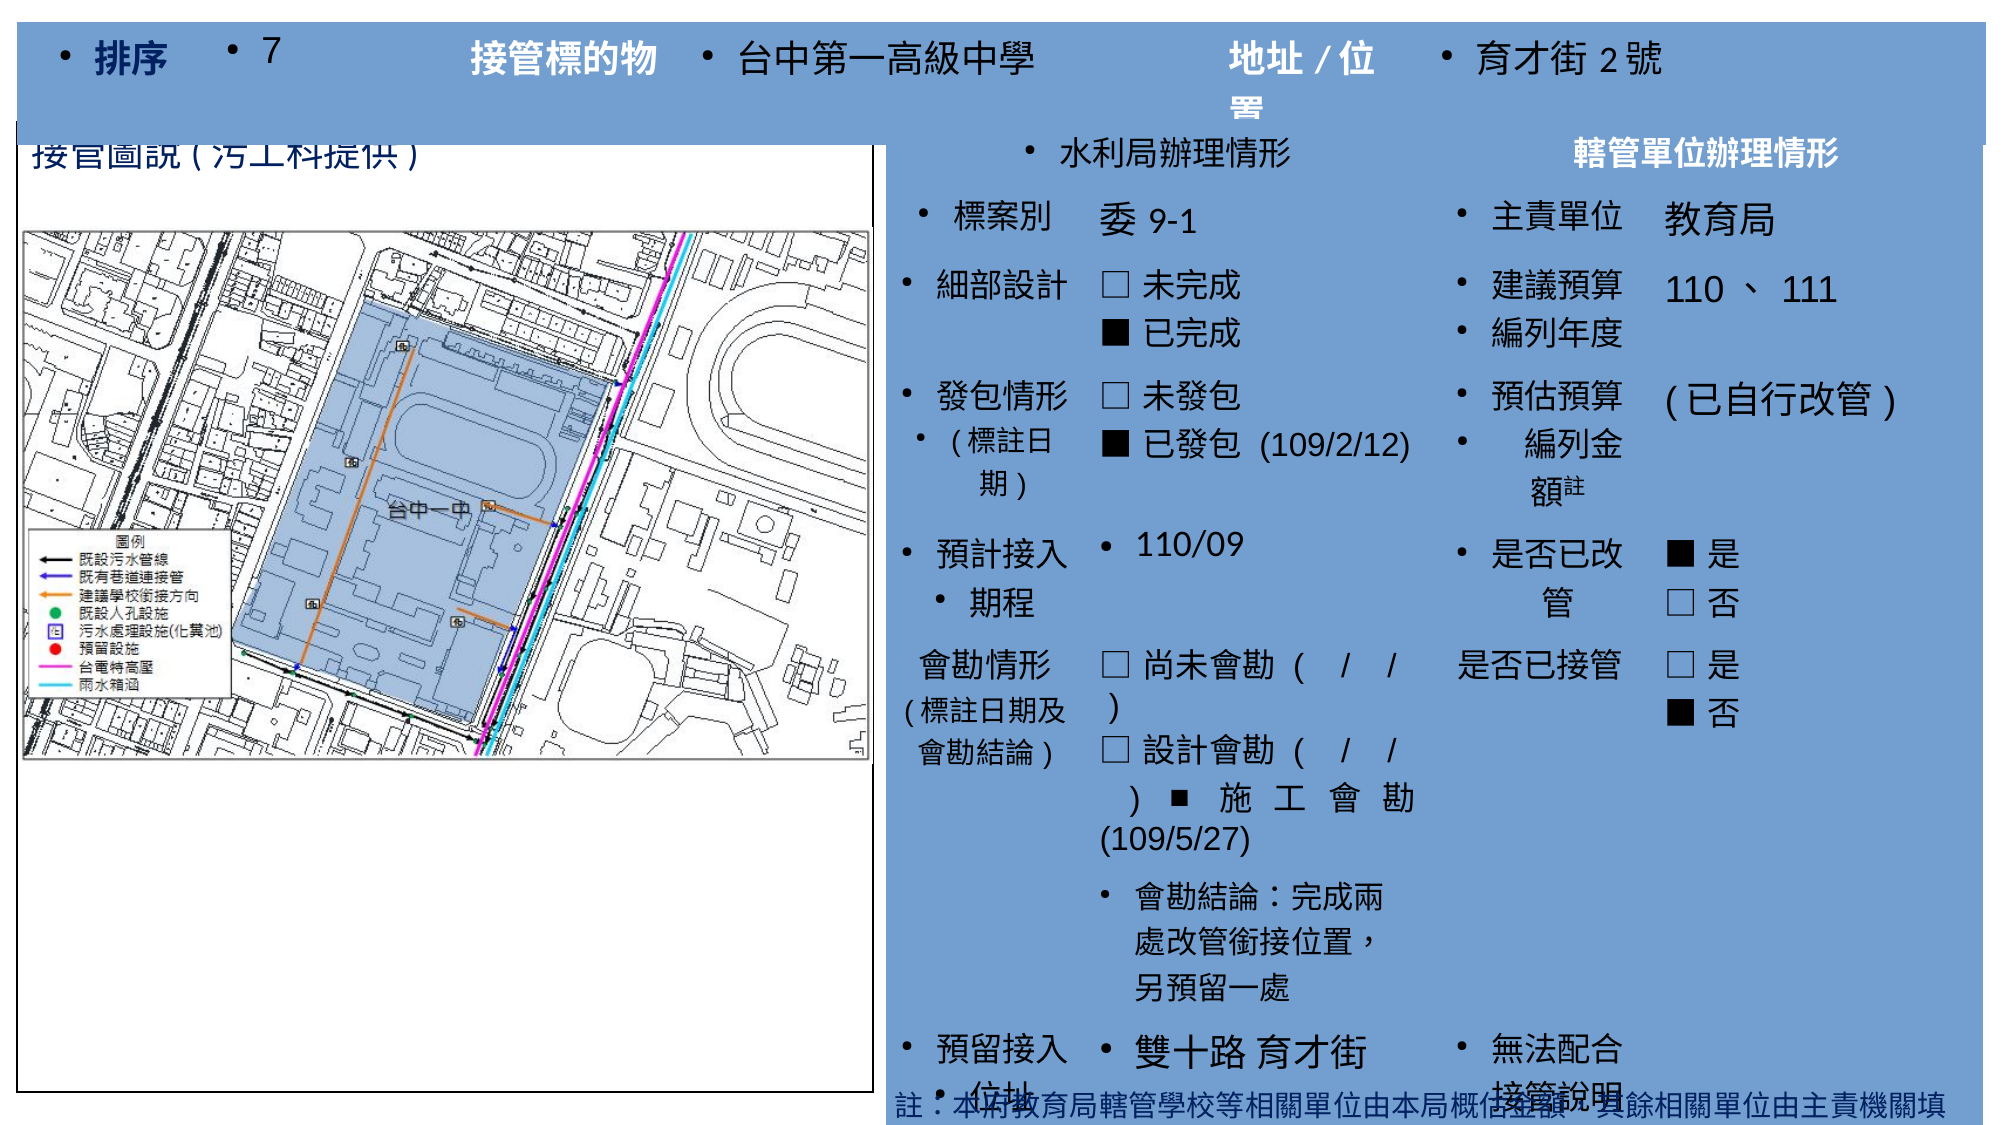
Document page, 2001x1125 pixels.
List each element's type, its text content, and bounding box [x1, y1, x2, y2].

table_cell 會勘情形 (標註日期及會勘結論) [886, 632, 1085, 1016]
table_header 轄管單位辦理情形 [1430, 119, 1983, 182]
table_cell 預留接入 位址 [886, 1016, 1085, 1080]
table_cell 無法配合接管說明 [1430, 1016, 1650, 1080]
table_cell 細部設計 [886, 251, 1085, 362]
table_cell □未發包 ■已發包 (109/2/12) [1085, 362, 1430, 521]
table_cell 預估預算 編列金額註 [1430, 362, 1650, 521]
table_cell 無法配合接管說明 [1430, 1120, 1650, 1125]
picture [20, 227, 873, 764]
table_cell 建議預算 編列年度 [1430, 251, 1650, 362]
table_cell 預計接入 期程 [886, 521, 1085, 632]
table_header 台中第一高級中學 [686, 22, 1214, 145]
table_cell 主責單位 [1430, 182, 1650, 251]
table_header 水利局辦理情形 [886, 119, 1430, 182]
table_cell 教育局 [1650, 182, 1983, 251]
table_cell 110/09 [1085, 521, 1430, 632]
table_header 7 [211, 22, 442, 145]
table_cell 標案別 [886, 182, 1085, 251]
table_cell □未完成 ■已完成 [1085, 251, 1430, 362]
table_cell 委9-1 [1085, 182, 1430, 251]
table_cell [1650, 1120, 1983, 1125]
text_box 接管圖說(污工科提供) [17, 145, 873, 1092]
table_cell □尚未會勘 ( / / ) □設計會勘 ( / / ) ■施工會勘 (109/5/27) [1085, 632, 1430, 865]
text_box 接管圖說(污工科提供) [112, 145, 138, 165]
table_cell 是否已改管 [1430, 521, 1650, 632]
table_header 排序 [17, 22, 211, 145]
table_cell (已自行改管) [1650, 362, 1983, 521]
table_cell 會勘結論：完成兩處改管銜接位置，另預留一處 [1085, 865, 1430, 1016]
table_cell 110、111 [1650, 251, 1983, 362]
table_header 接管標的物 [442, 22, 686, 145]
table_header 育才街2號 [1426, 22, 1986, 145]
table_cell 預留接入 位址 [886, 1120, 1085, 1125]
table_cell 雙十路 育才街 [1085, 1016, 1430, 1080]
table_cell 是否已接管 [1430, 632, 1650, 1016]
table_cell [1650, 1016, 1983, 1080]
table_cell □是 ■否 [1650, 632, 1983, 1016]
text_box 註：本府教育局轄管學校等相關單位由本局概估金額，其餘相關單位由主責機關填寫 [879, 1080, 1991, 1120]
table_cell 雙十路 育才街 [1085, 1120, 1430, 1125]
table_cell 發包情形 (標註日期) [886, 362, 1085, 521]
table_header 地址/位置 [1214, 22, 1426, 119]
table_cell ■是 □否 [1650, 521, 1983, 632]
